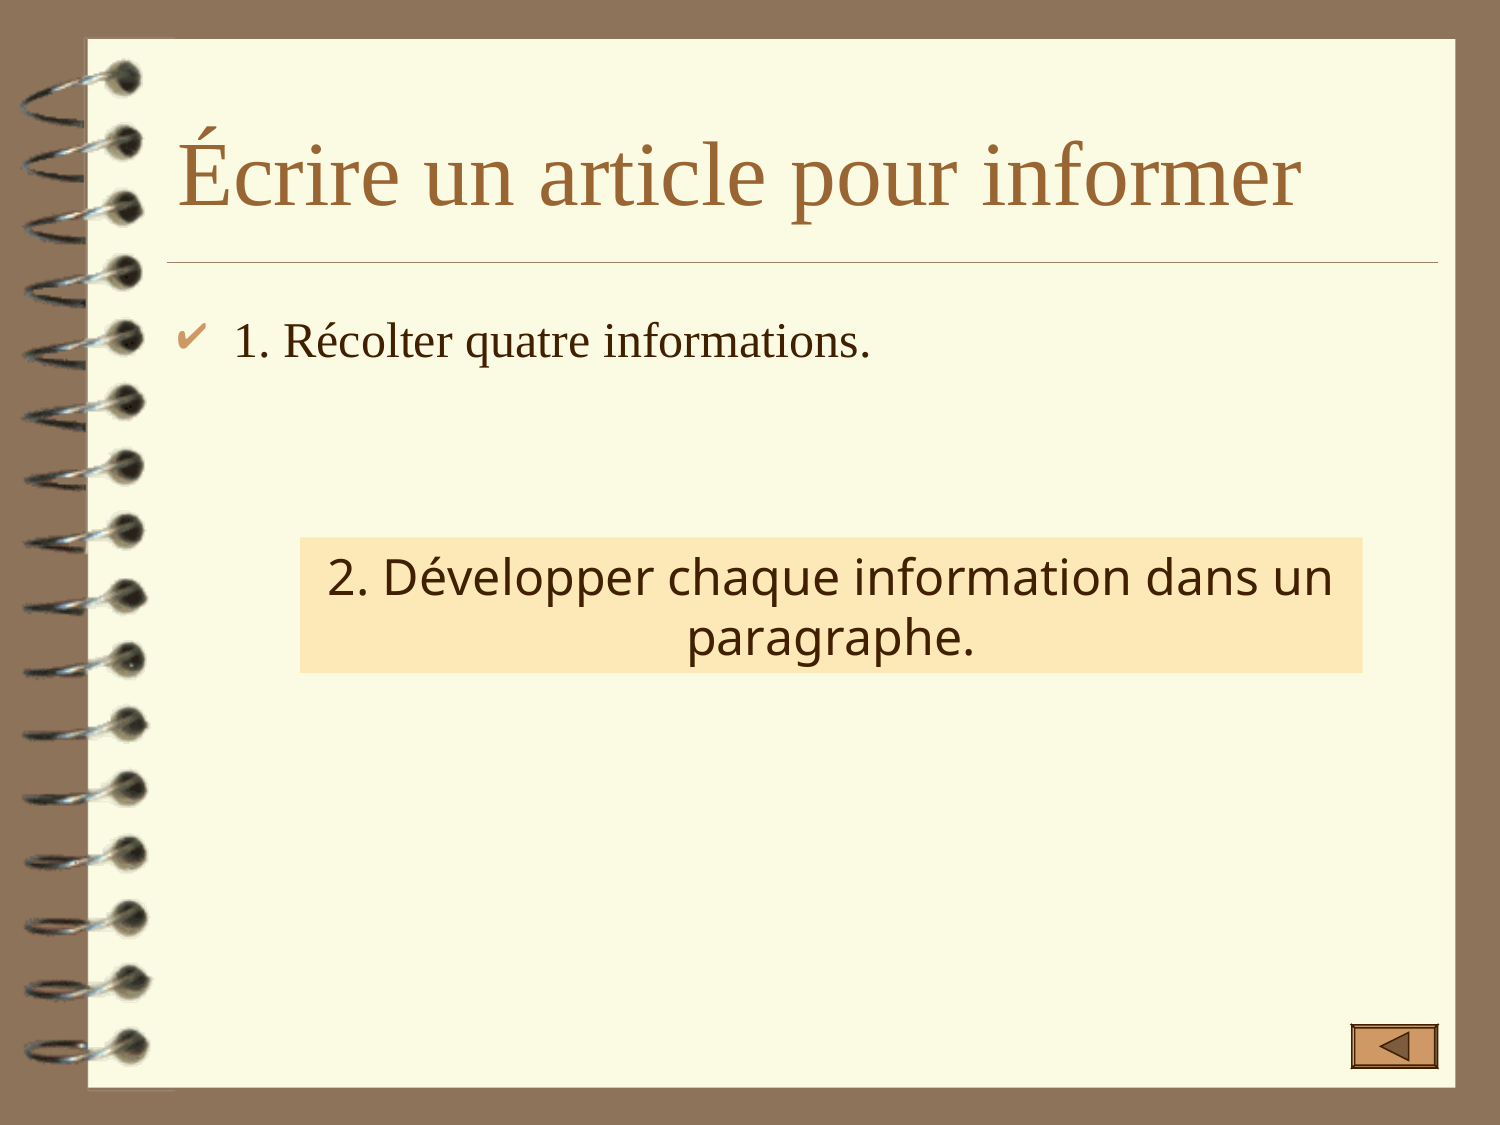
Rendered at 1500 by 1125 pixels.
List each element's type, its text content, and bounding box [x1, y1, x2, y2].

list 1. Récolter quatre informations. [162, 299, 1438, 976]
picture [0, 0, 175, 1125]
text_box [1353, 1024, 1438, 1068]
text_box 2. Développer chaque information dans un paragraphe. [300, 537, 1363, 673]
title Écrire un article pour informer [162, 74, 1438, 263]
